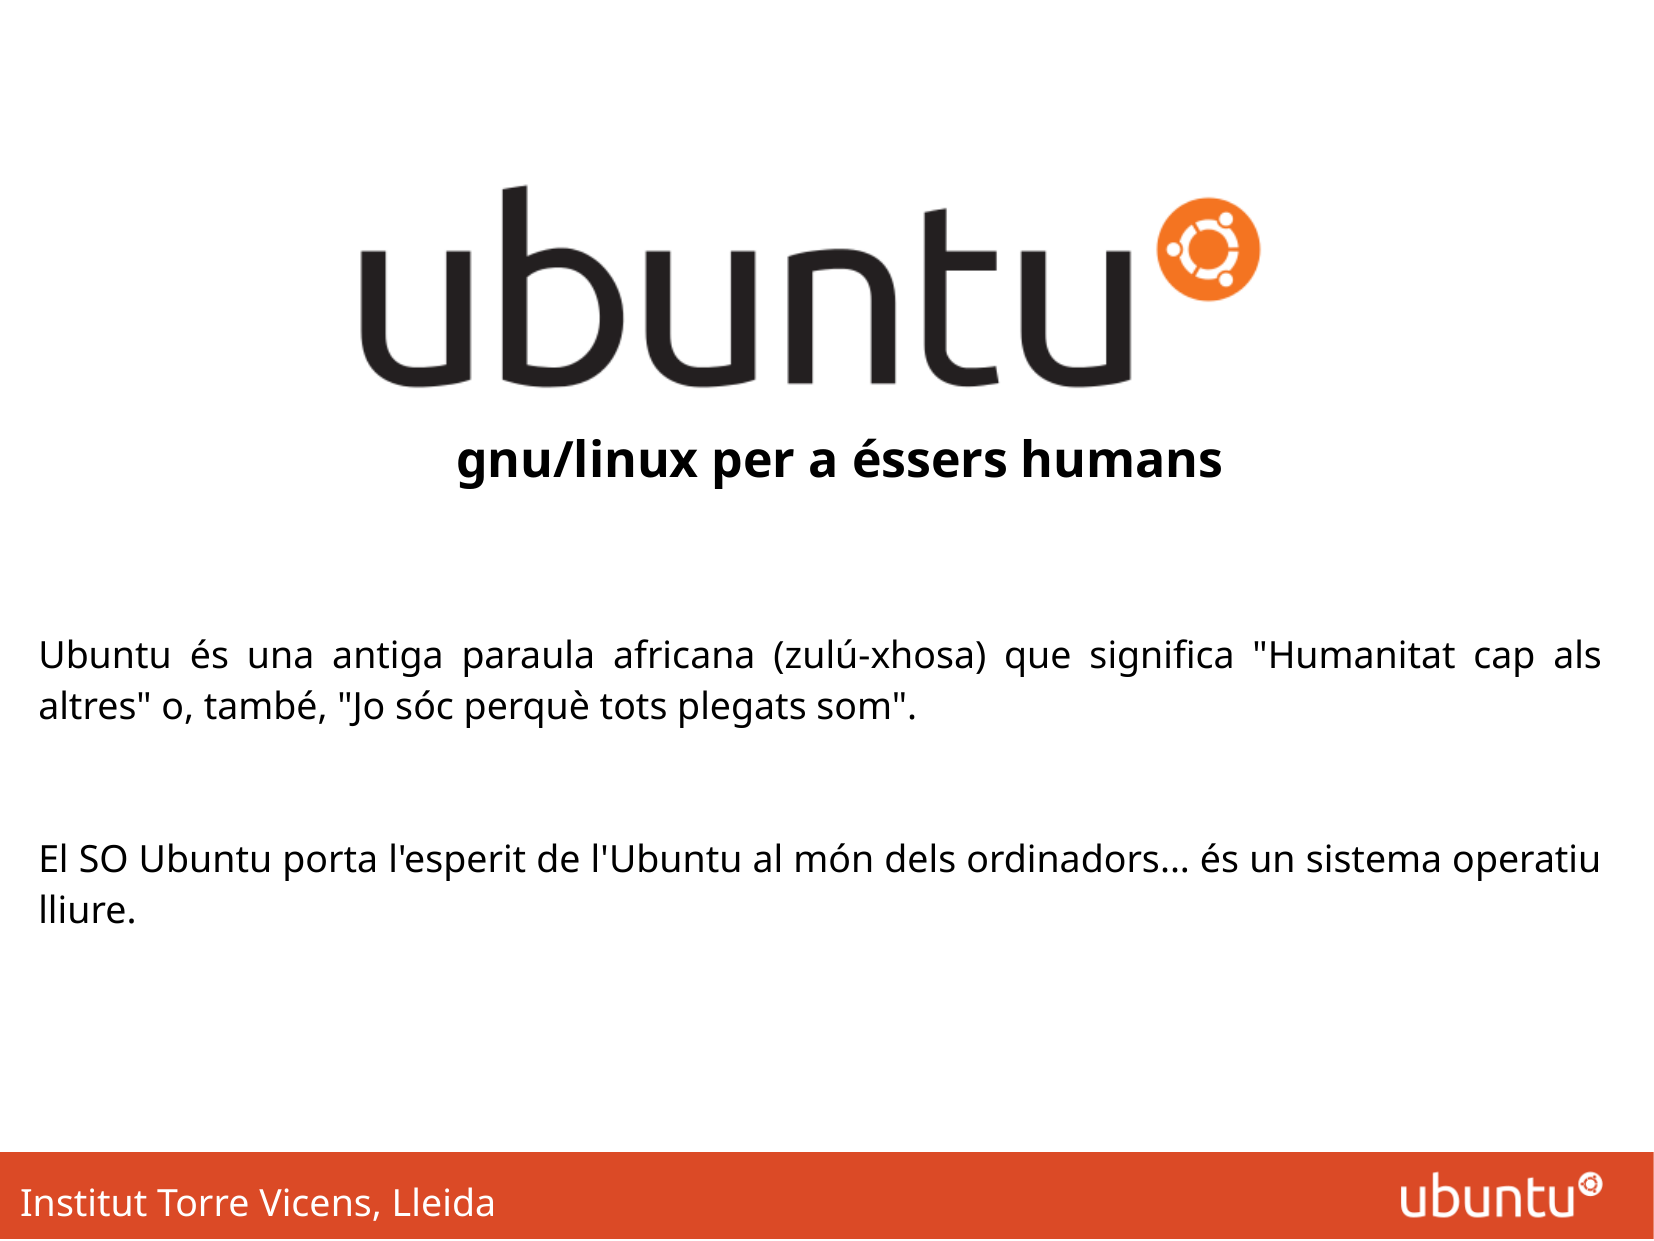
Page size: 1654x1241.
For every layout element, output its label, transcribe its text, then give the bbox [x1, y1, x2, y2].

text_box Institut Torre Vicens, Lleida 17/05/2014 [5, 1169, 733, 1227]
text_box gnu/linux per a éssers humans [47, 416, 1607, 520]
picture [0, 1152, 1654, 1239]
picture [342, 177, 1280, 396]
text_box Ubuntu és una antiga paraula africana (zulú-xhosa) que significa "Humanitat cap als altres" o, també, "Jo sóc perquè tots plegats som". El SO Ubuntu porta l'esperit de l'Ubuntu al món dels ordinadors... és un sistema operatiu lliure. [23, 621, 1619, 945]
